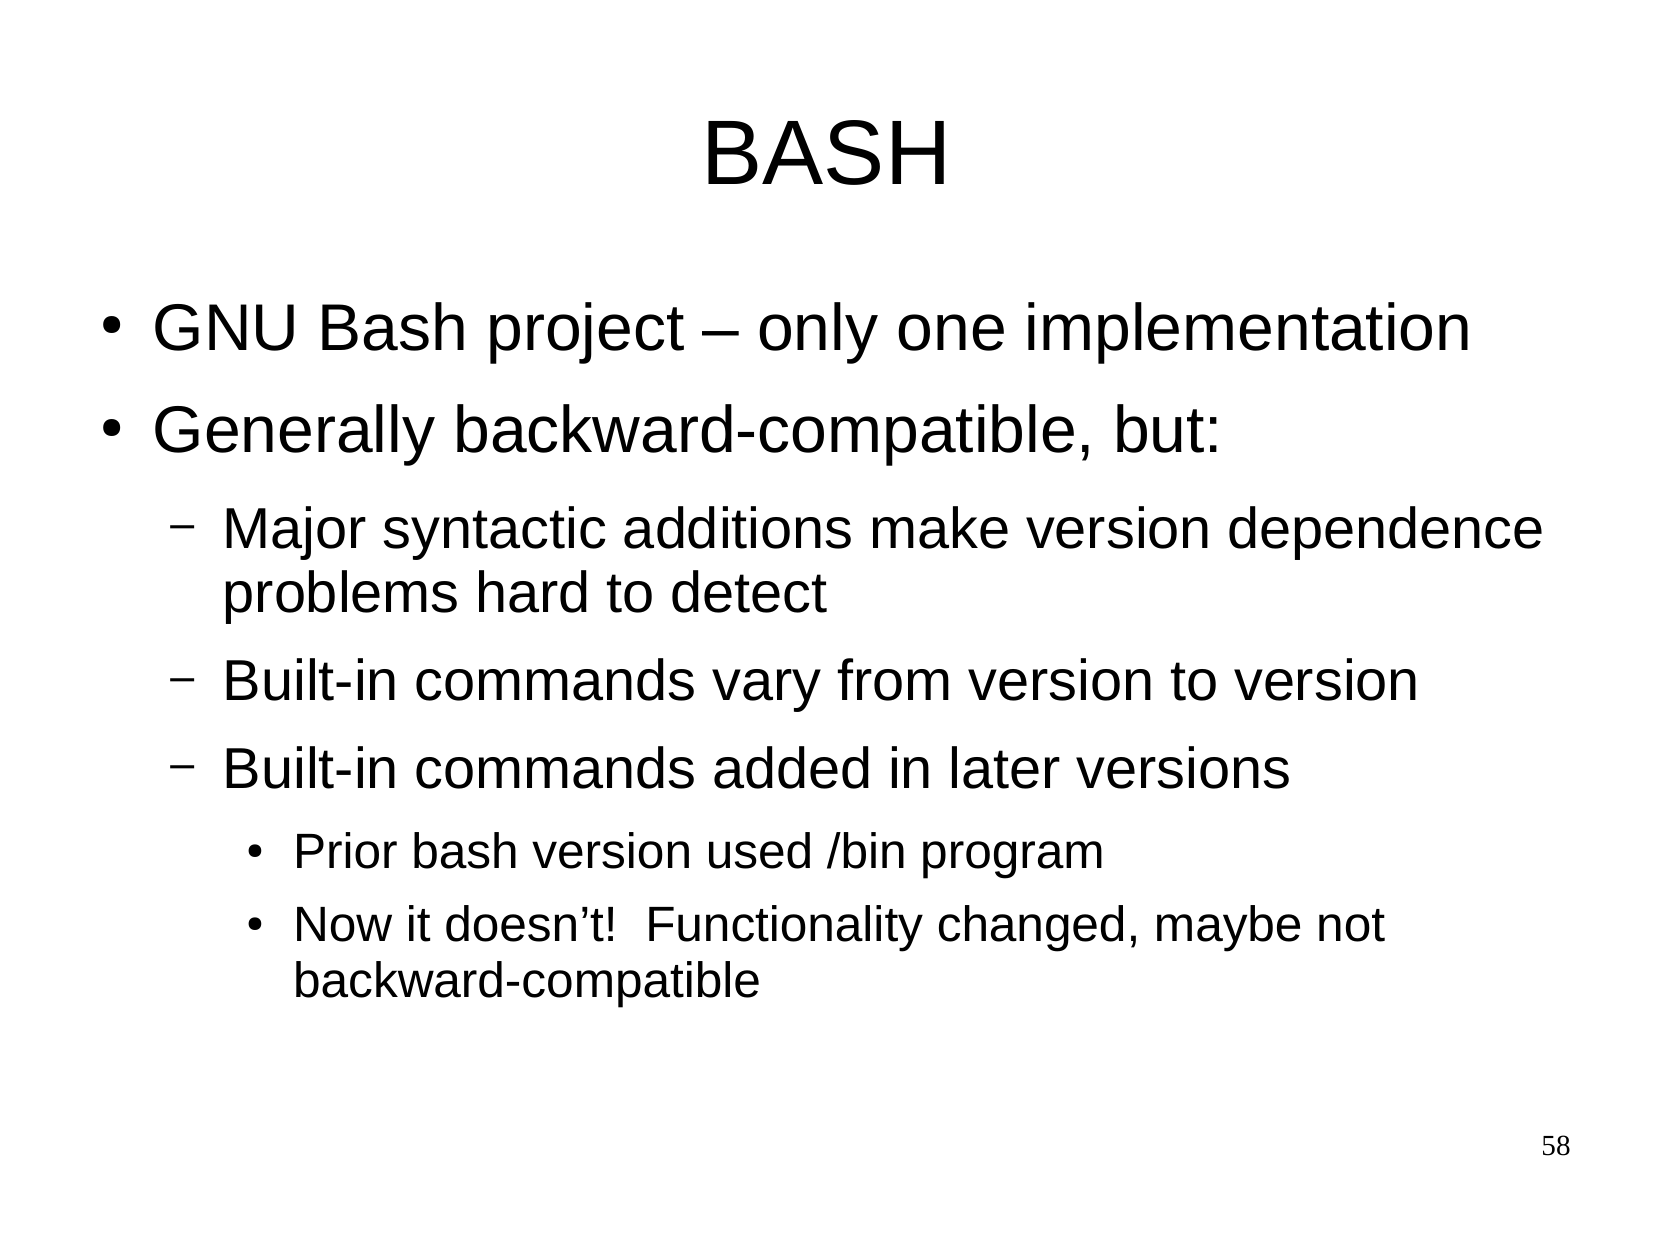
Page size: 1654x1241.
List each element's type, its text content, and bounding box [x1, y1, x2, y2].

list GNU Bash project – only one implementation Generally backward-compatible, but: Major syntactic additions make version dependence problems hard to detect Built-in commands vary from version to version Built-in commands added in later versions Prior bash version used /bin program Now it doesn’t! Functionality changed, maybe not backward-compatible [82, 290, 1571, 1010]
title BASH [82, 49, 1571, 257]
